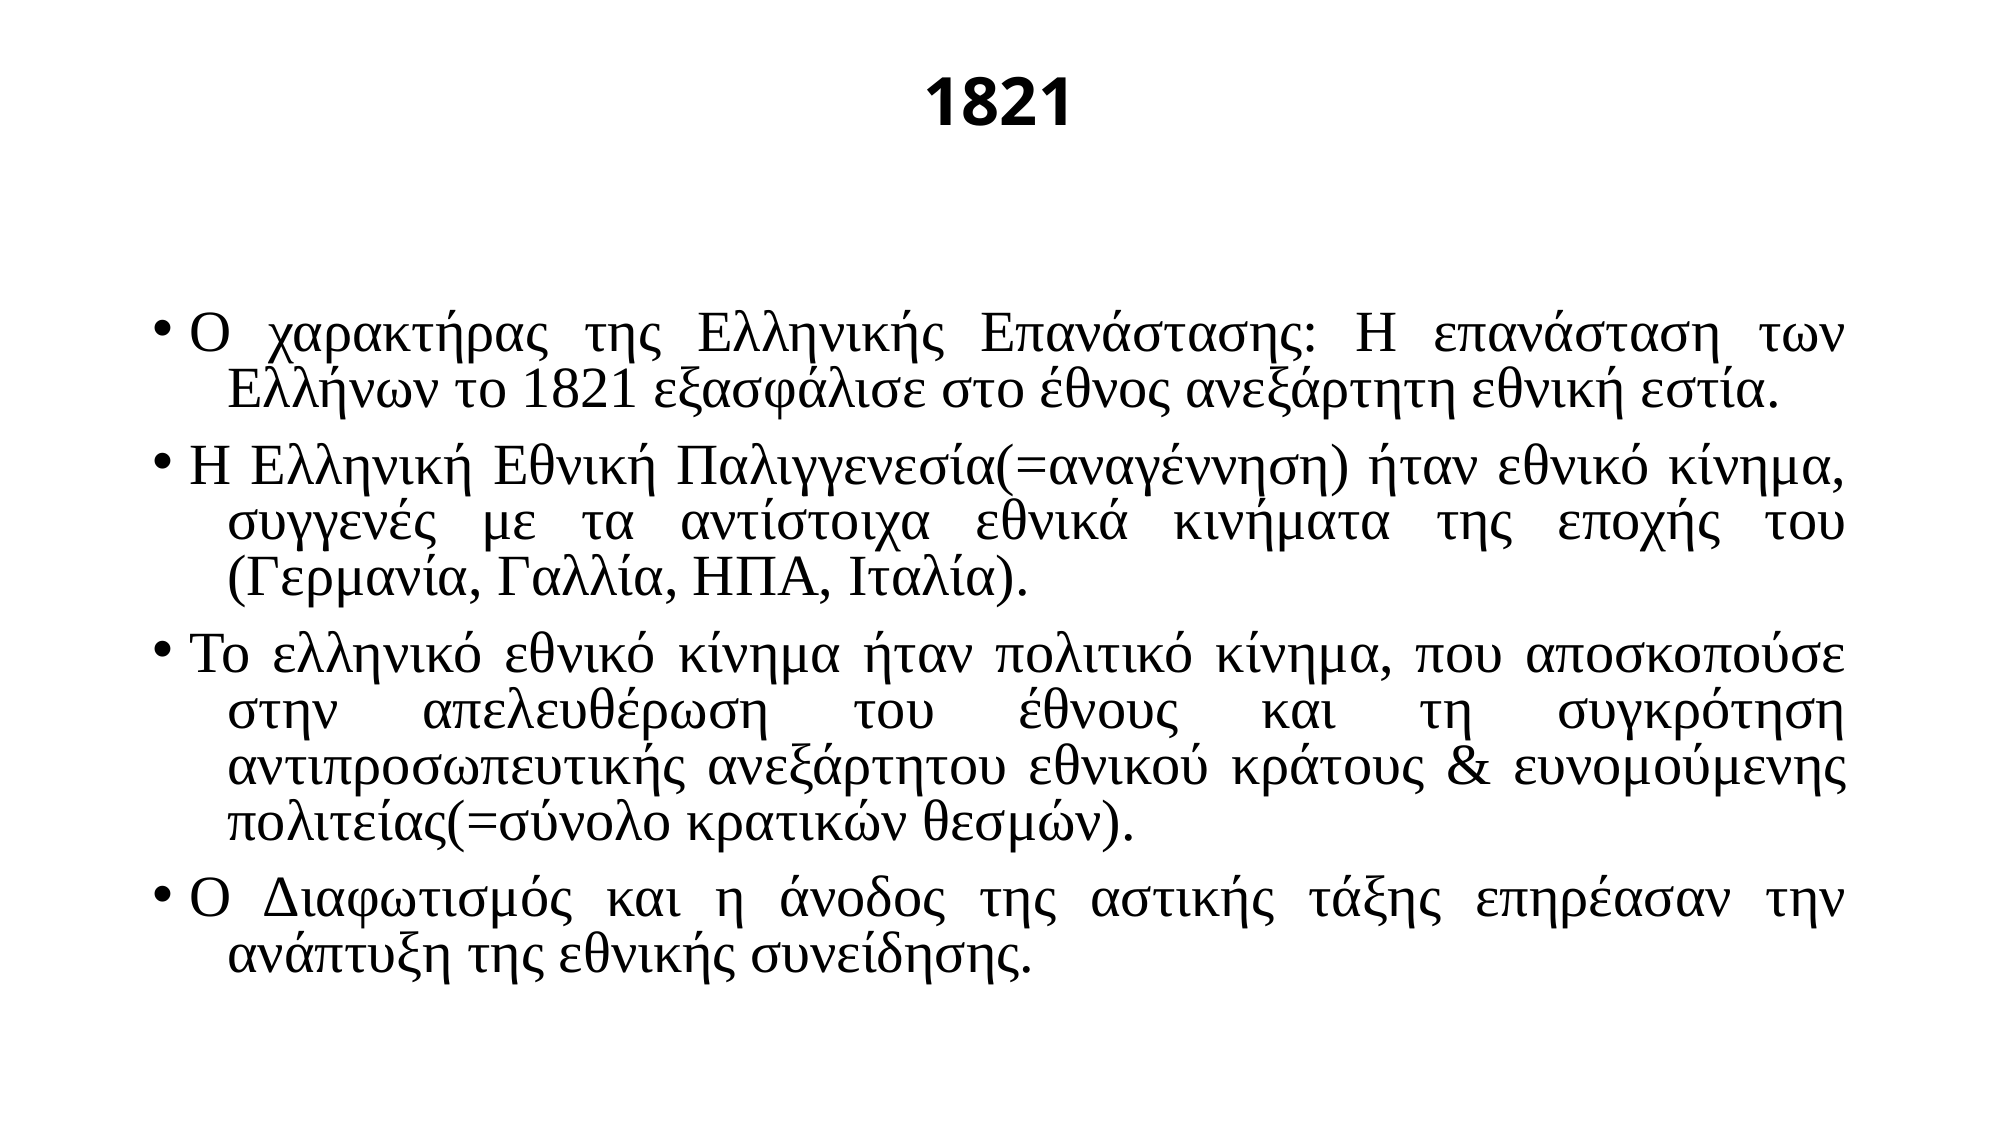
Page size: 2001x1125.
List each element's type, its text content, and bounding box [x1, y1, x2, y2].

list Ο χαρακτήρας της Ελληνικής Επανάστασης: Η επανάσταση των Ελλήνων το 1821 εξασφάλισε στο έθνος ανεξάρτητη εθνική εστία. Η Ελληνική Εθνική Παλιγγενεσία(=αναγέννηση) ήταν εθνικό κίνημα, συγγενές με τα αντίστοιχα εθνικά κινήματα της εποχής του (Γερμανία, Γαλλία, ΗΠΑ, Ιταλία). Το ελληνικό εθνικό κίνημα ήταν πολιτικό κίνημα, που αποσκοπούσε στην απελευθέρωση του έθνους και τη συγκρότηση αντιπροσωπευτικής ανεξάρτητου εθνικού κράτους & ευνομούμενης πολιτείας(=σύνολο κρατικών θεσμών). Ο Διαφωτισμός και η άνοδος της αστικής τάξης επηρέασαν την ανάπτυξη της εθνικής συνείδησης. [137, 299, 1863, 1014]
title 1821 [137, 59, 1863, 147]
